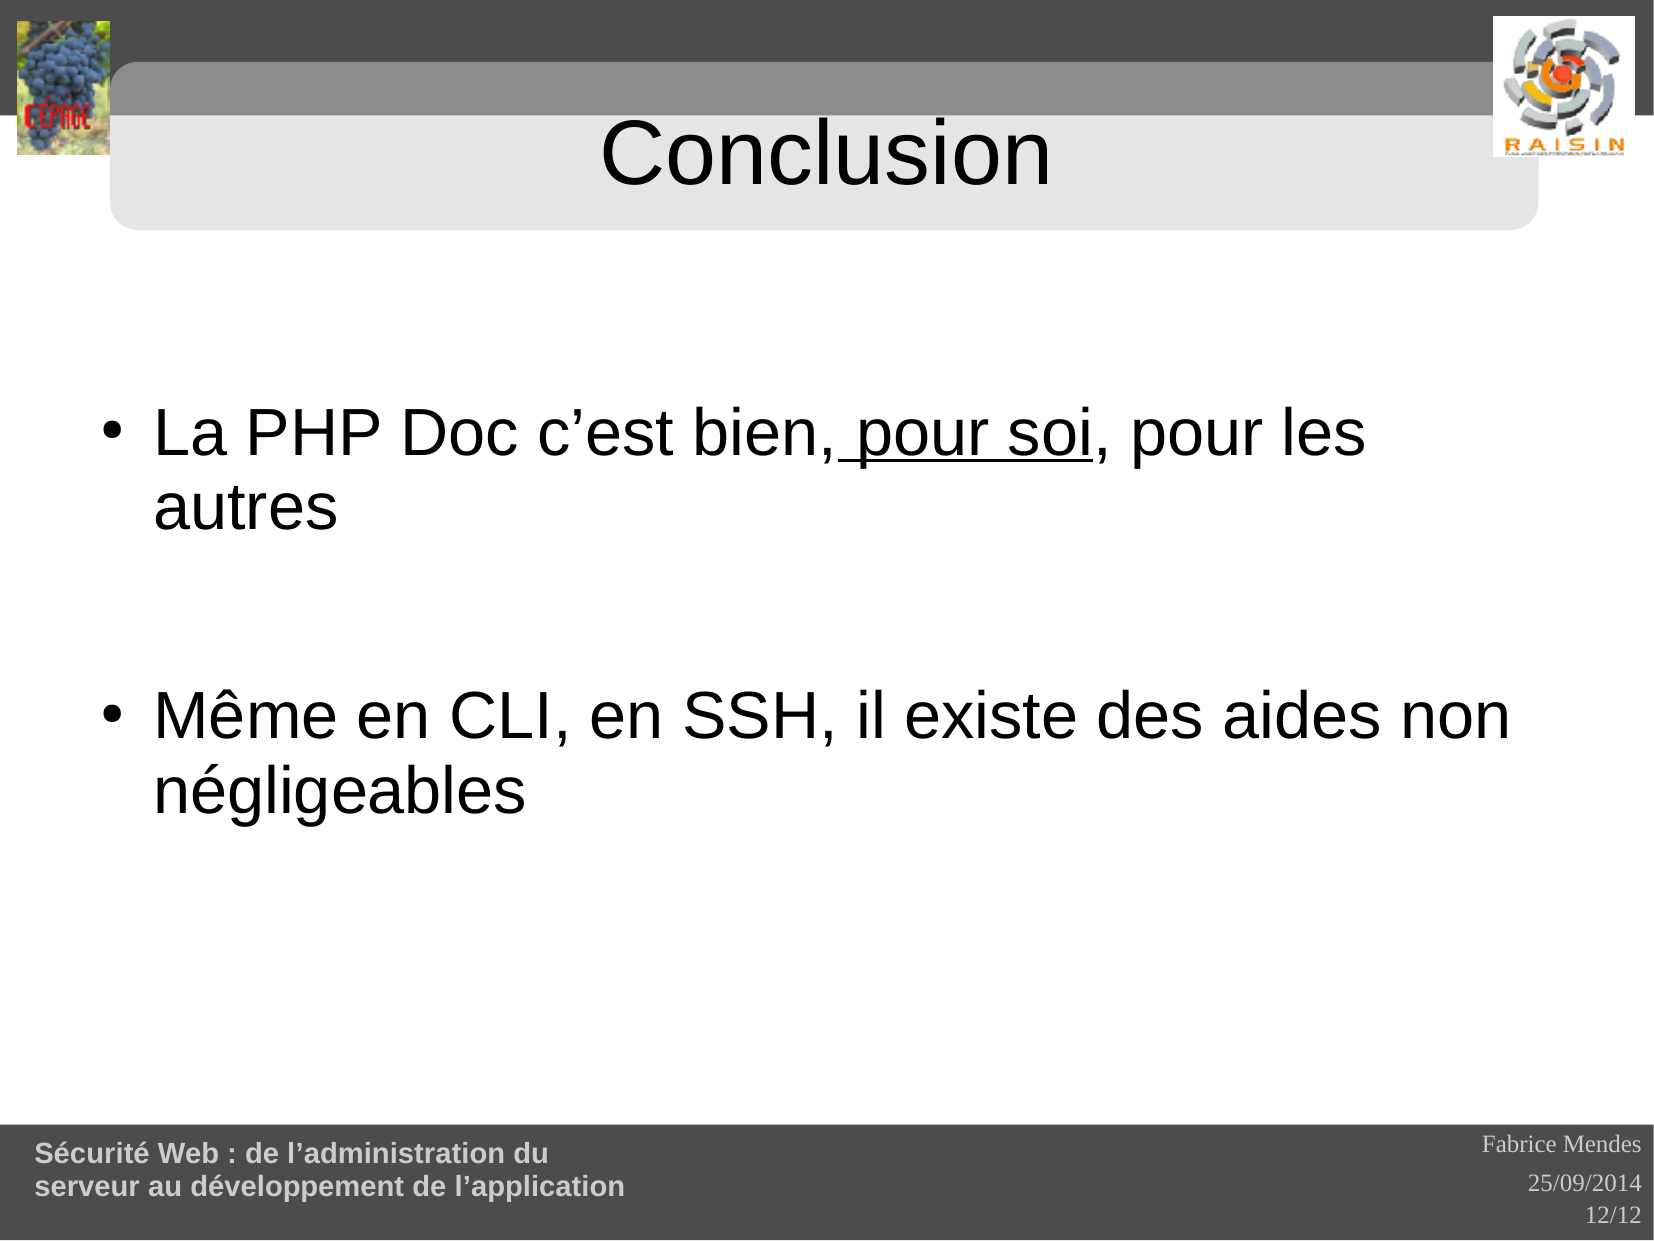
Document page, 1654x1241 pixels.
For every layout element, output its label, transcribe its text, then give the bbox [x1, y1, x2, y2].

list La PHP Doc c’est bien, pour soi, pour les autres Même en CLI, en SSH, il existe des aides non négligeables [82, 290, 1571, 1010]
picture [1493, 16, 1635, 157]
picture [17, 21, 110, 155]
title Conclusion [82, 49, 1571, 257]
